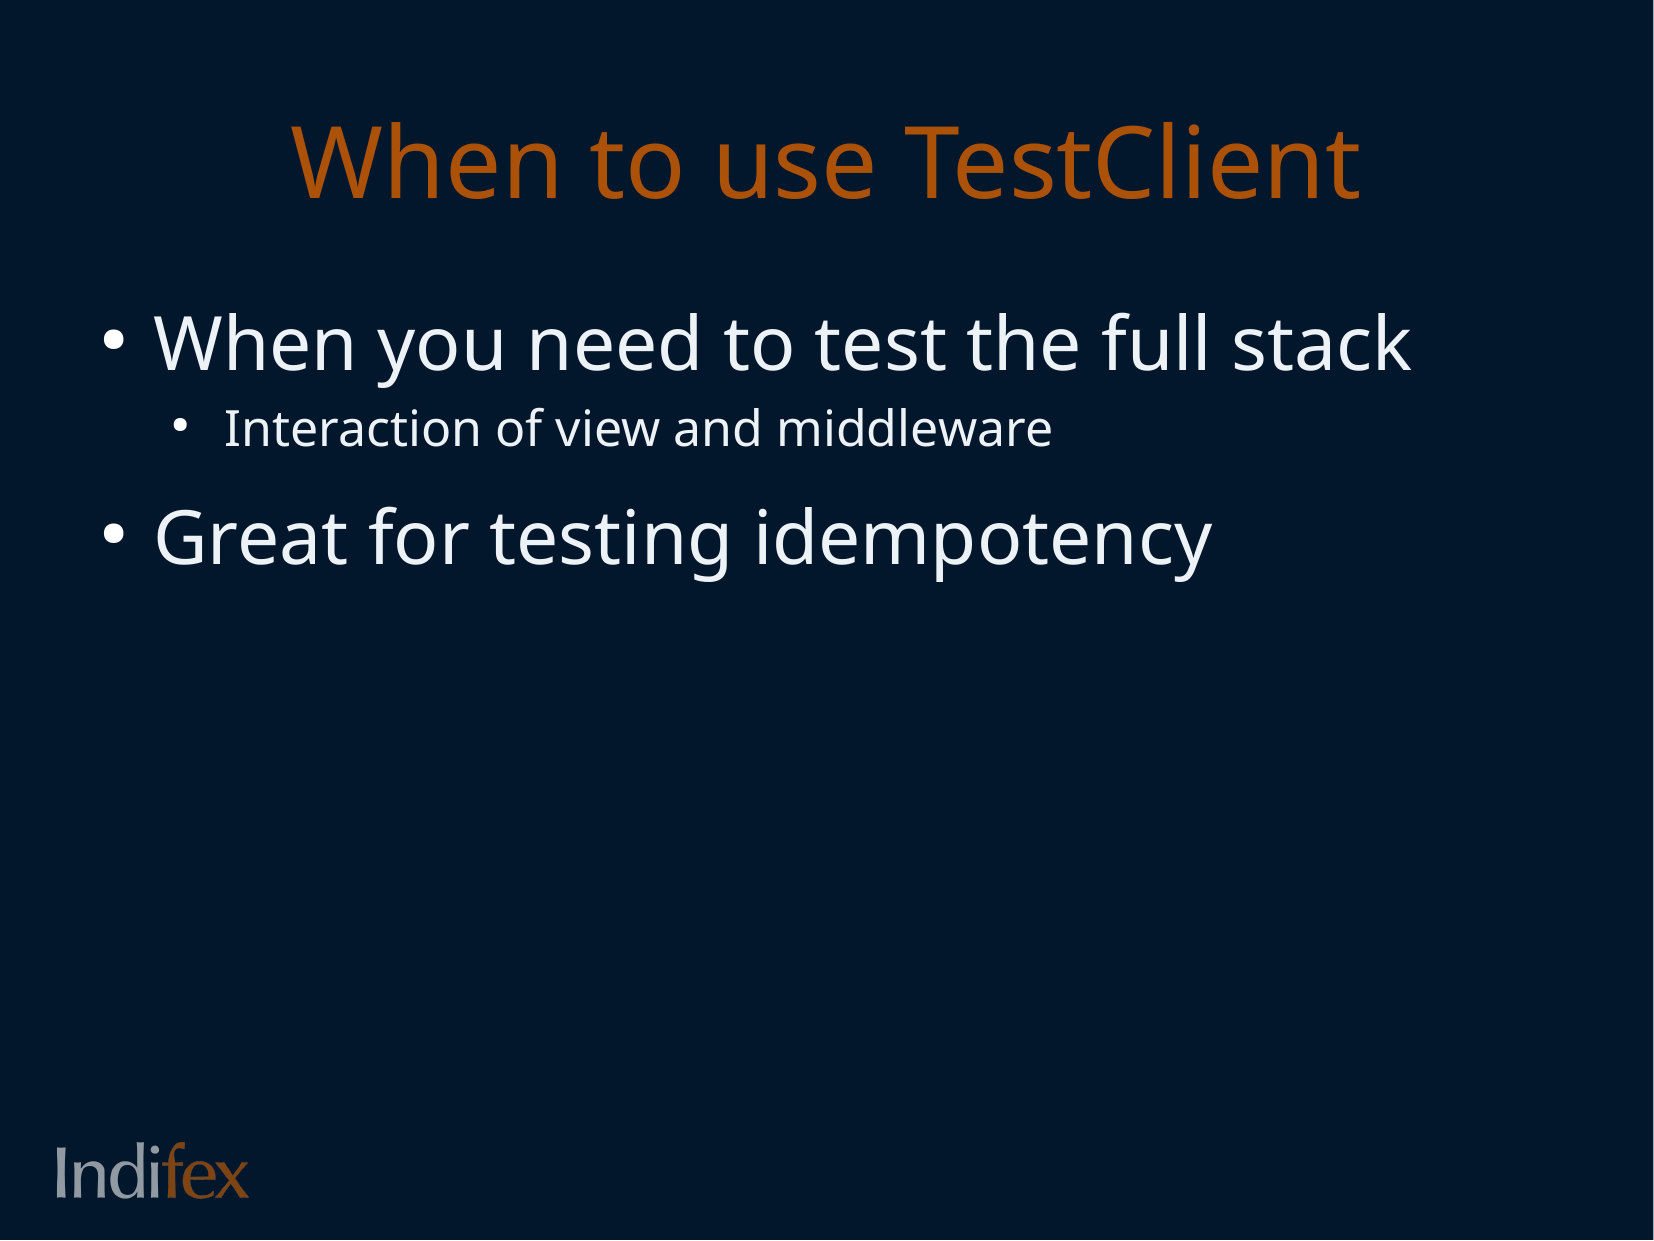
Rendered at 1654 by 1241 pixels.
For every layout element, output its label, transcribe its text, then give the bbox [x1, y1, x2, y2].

list When you need to test the full stack Interaction of view and middleware Great for testing idempotency [82, 290, 1571, 1109]
title When to use TestClient [82, 49, 1571, 257]
picture [56, 1142, 249, 1241]
